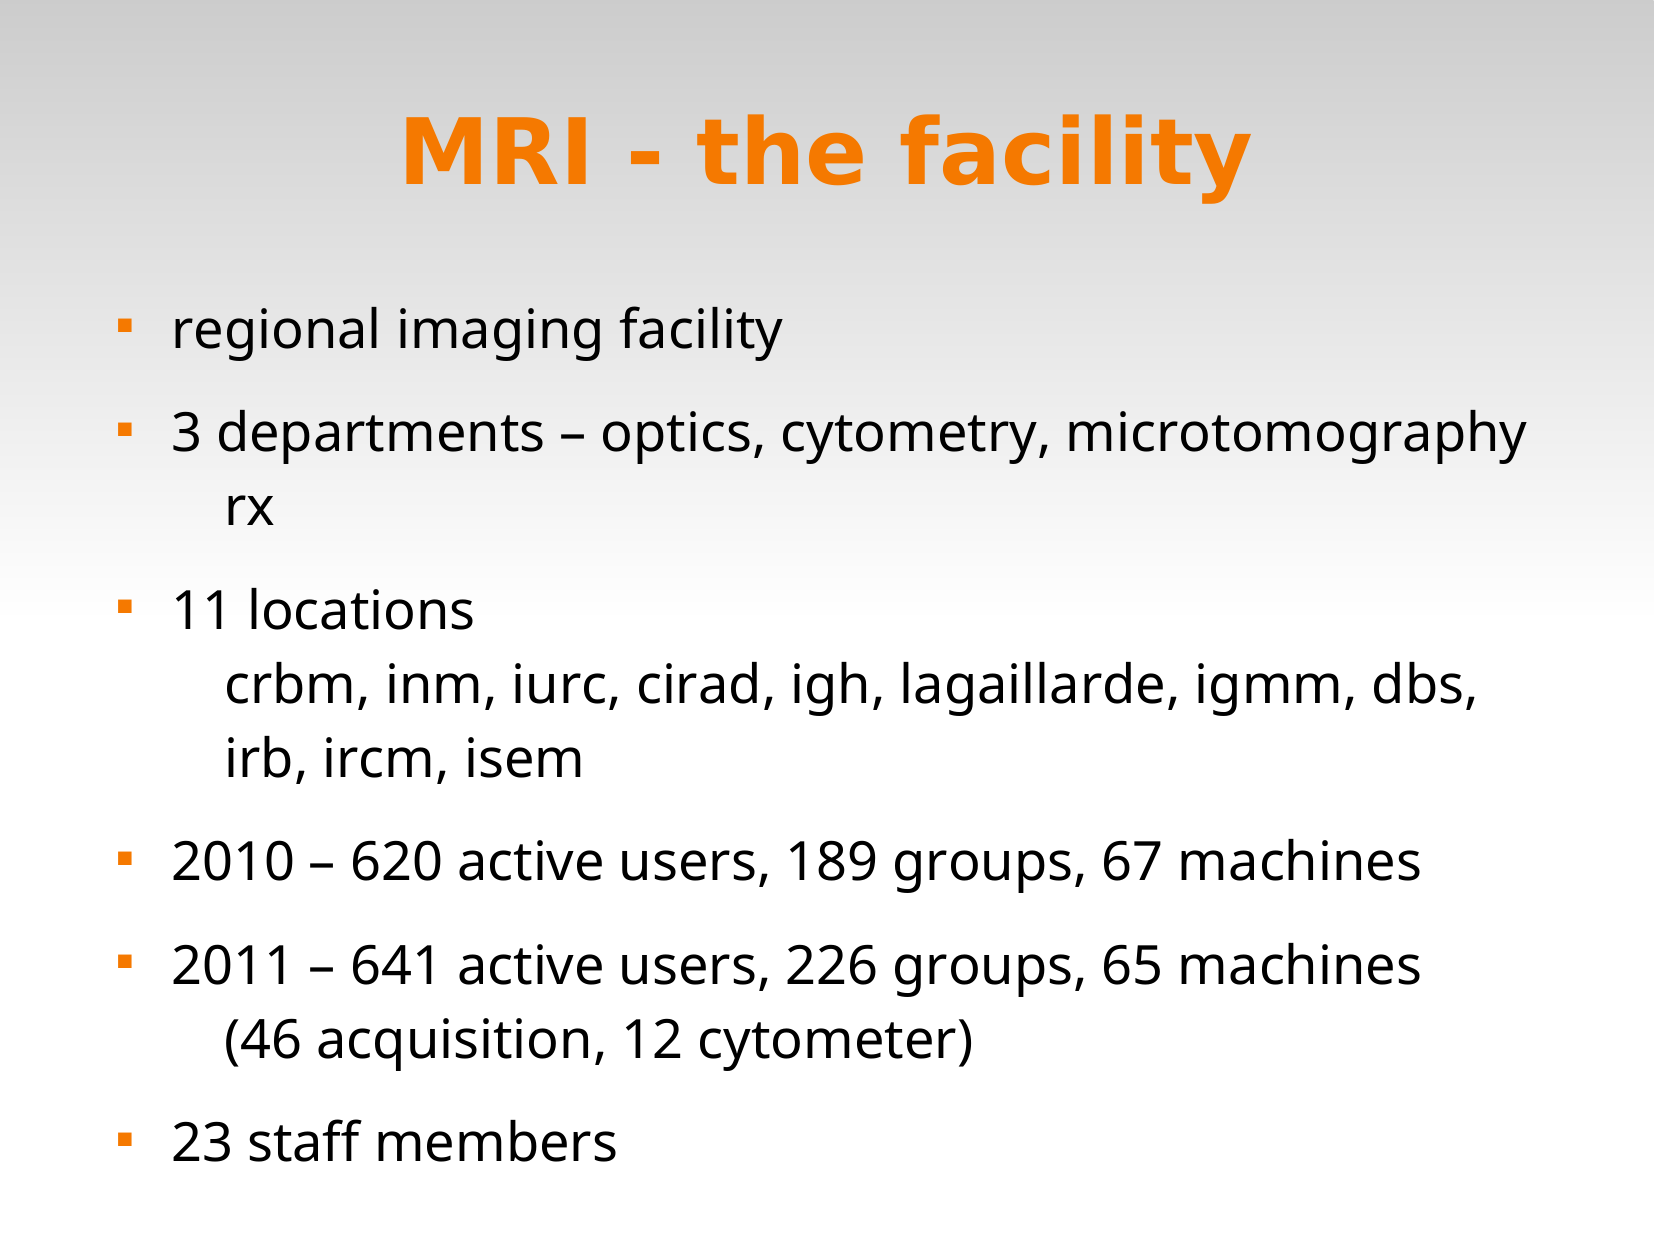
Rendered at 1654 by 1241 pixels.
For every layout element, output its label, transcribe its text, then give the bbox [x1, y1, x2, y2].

list regional imaging facility 3 departments – optics, cytometry, microtomography rx 11 locations crbm, inm, iurc, cirad, igh, lagaillarde, igmm, dbs, irb, ircm, isem 2010 – 620 active users, 189 groups, 67 machines 2011 – 641 active users, 226 groups, 65 machines (46 acquisition, 12 cytometer) 23 staff members [82, 290, 1571, 1109]
title MRI - the facility [82, 49, 1571, 257]
